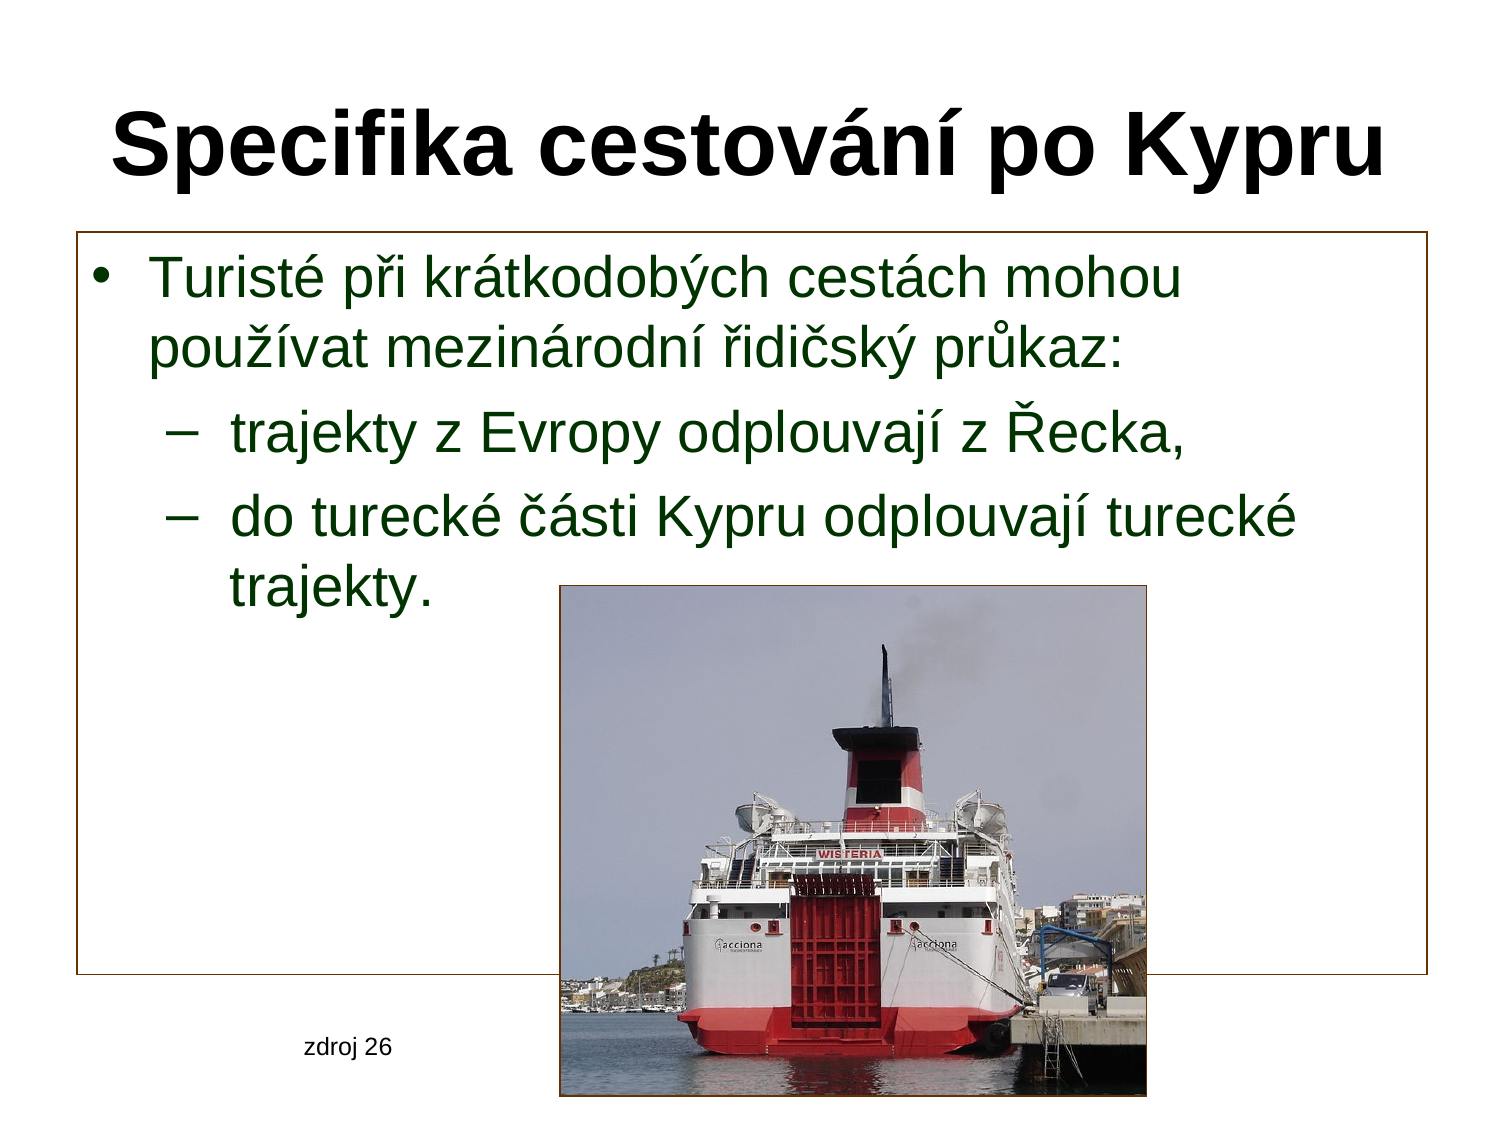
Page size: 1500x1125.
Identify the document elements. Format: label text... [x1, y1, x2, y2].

title Specifika cestování po Kypru [75, 45, 1426, 233]
text_box zdroj 26 [123, 1023, 408, 1069]
list Turisté při krátkodobých cestách mohou používat mezinárodní řidičský průkaz: trajekty z Evropy odplouvají z Řecka, do turecké části Kypru odplouvají turecké trajekty. [76, 231, 1427, 975]
picture [560, 586, 1146, 1096]
